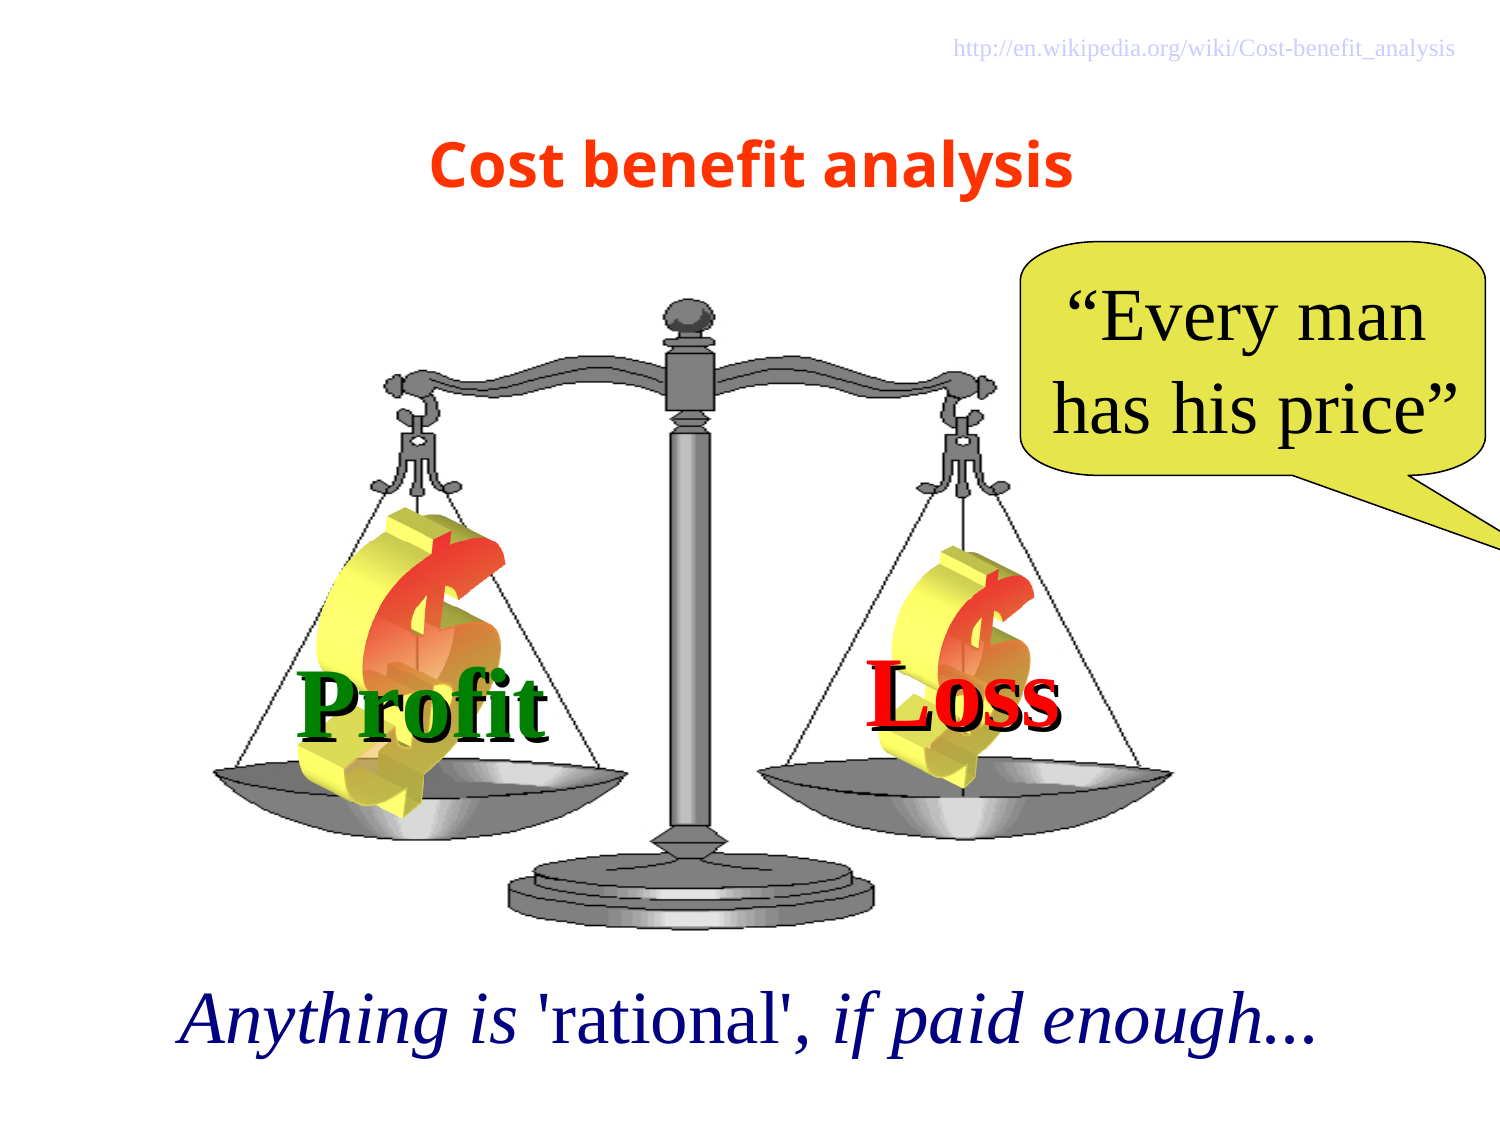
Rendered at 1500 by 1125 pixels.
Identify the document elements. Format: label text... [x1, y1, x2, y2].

text_box Loss [782, 626, 1145, 769]
text_box Cost benefit analysis [30, 127, 1474, 196]
text_box “Every man has his price” [1020, 241, 1500, 550]
text_box Profit [242, 637, 599, 779]
text_box http://en.wikipedia.org/wiki/Cost-benefit_analysis [753, 26, 1471, 79]
text_box Anything is 'rational', if paid enough... [29, 960, 1471, 1066]
picture [205, 293, 1181, 935]
